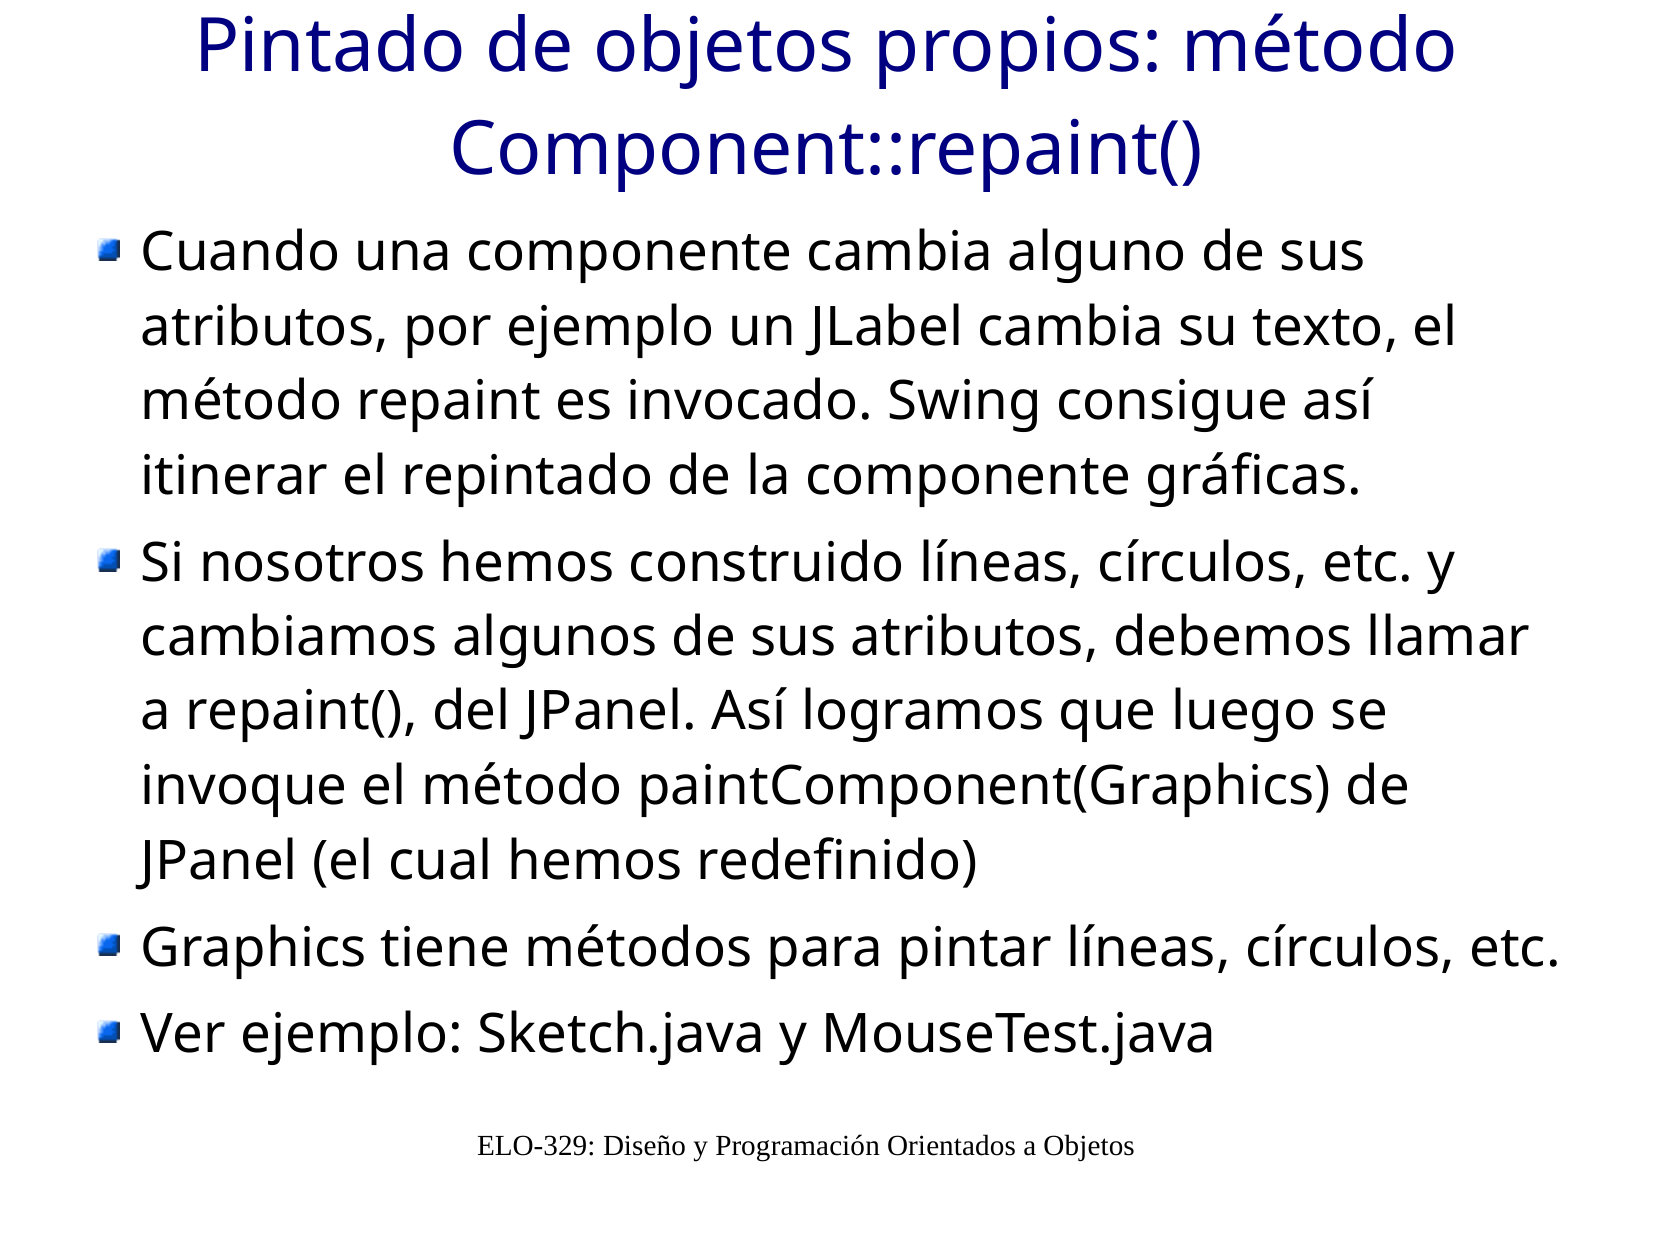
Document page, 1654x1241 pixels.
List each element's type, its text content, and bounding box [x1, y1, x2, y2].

title Pintado de objetos propios: método Component::repaint() [82, 11, 1571, 177]
list Cuando una componente cambia alguno de sus atributos, por ejemplo un JLabel cambia su texto, el método repaint es invocado. Swing consigue así itinerar el repintado de la componente gráficas. Si nosotros hemos construido líneas, círculos, etc. y cambiamos algunos de sus atributos, debemos llamar a repaint(), del JPanel. Así logramos que luego se invoque el método paintComponent(Graphics) de JPanel (el cual hemos redefinido) Graphics tiene métodos para pintar líneas, círculos, etc. Ver ejemplo: Sketch.java y MouseTest.java [82, 212, 1571, 1105]
